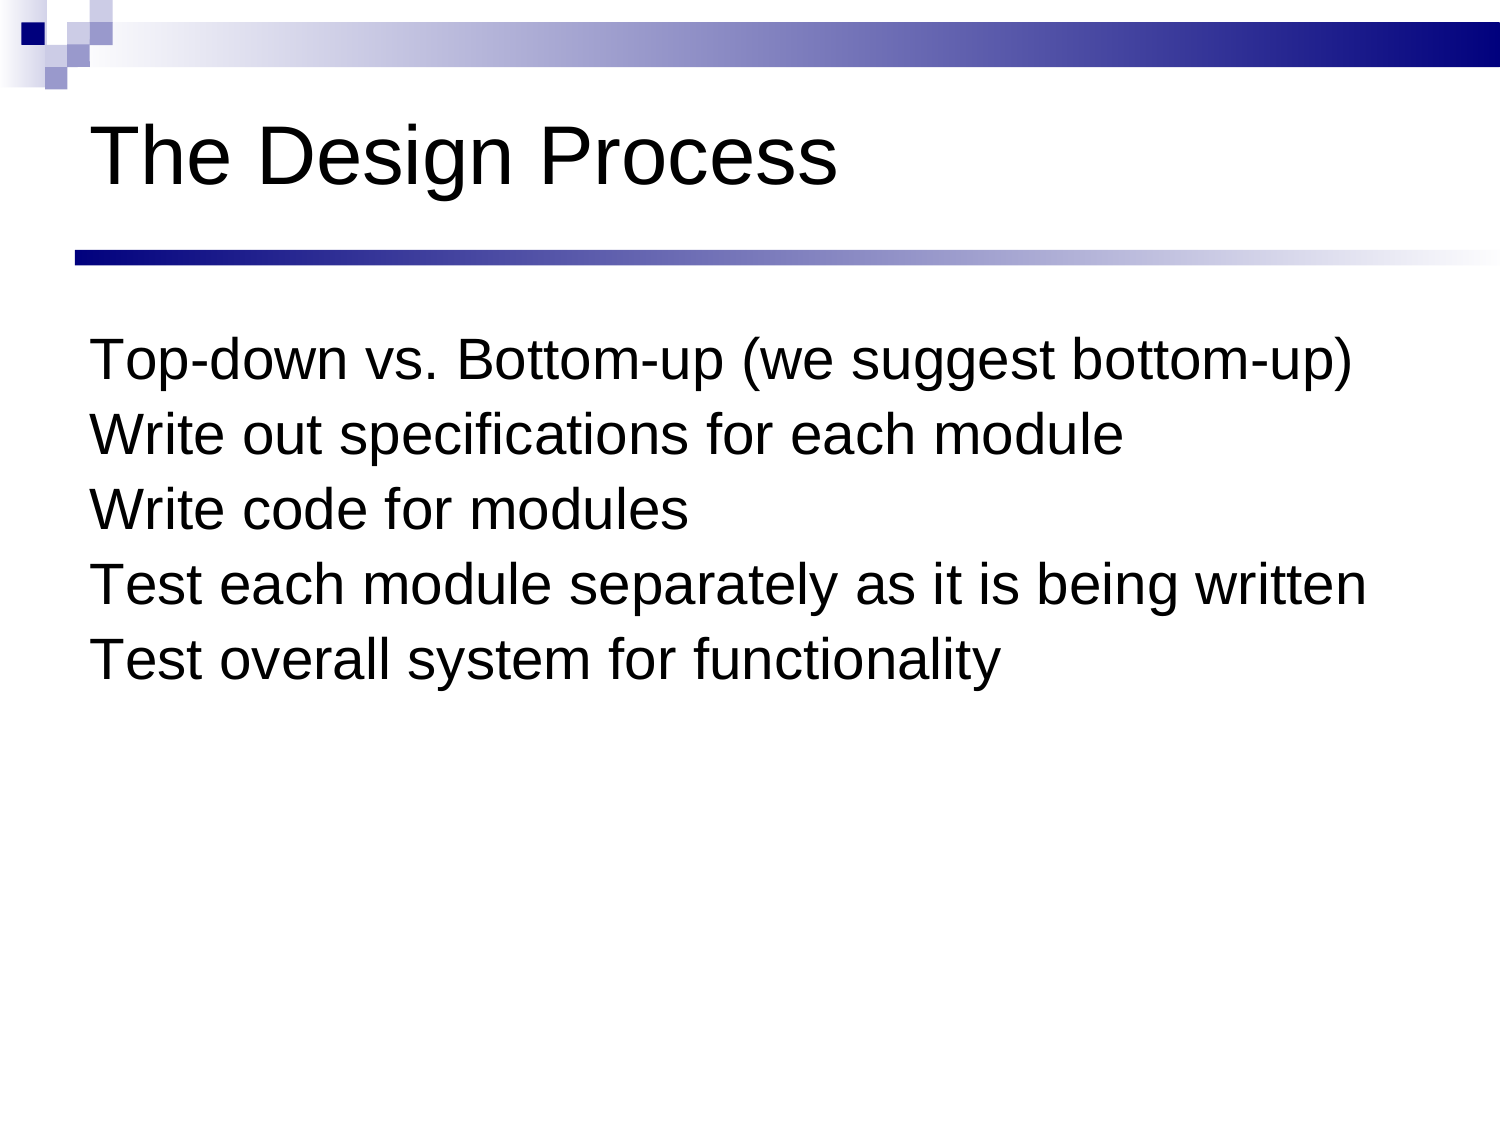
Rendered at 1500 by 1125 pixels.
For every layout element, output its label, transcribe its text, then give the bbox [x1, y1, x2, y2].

list Top-down vs. Bottom-up (we suggest bottom-up) Write out specifications for each module Write code for modules Test each module separately as it is being written Test overall system for functionality [75, 324, 1463, 963]
title The Design Process [75, 74, 1425, 238]
